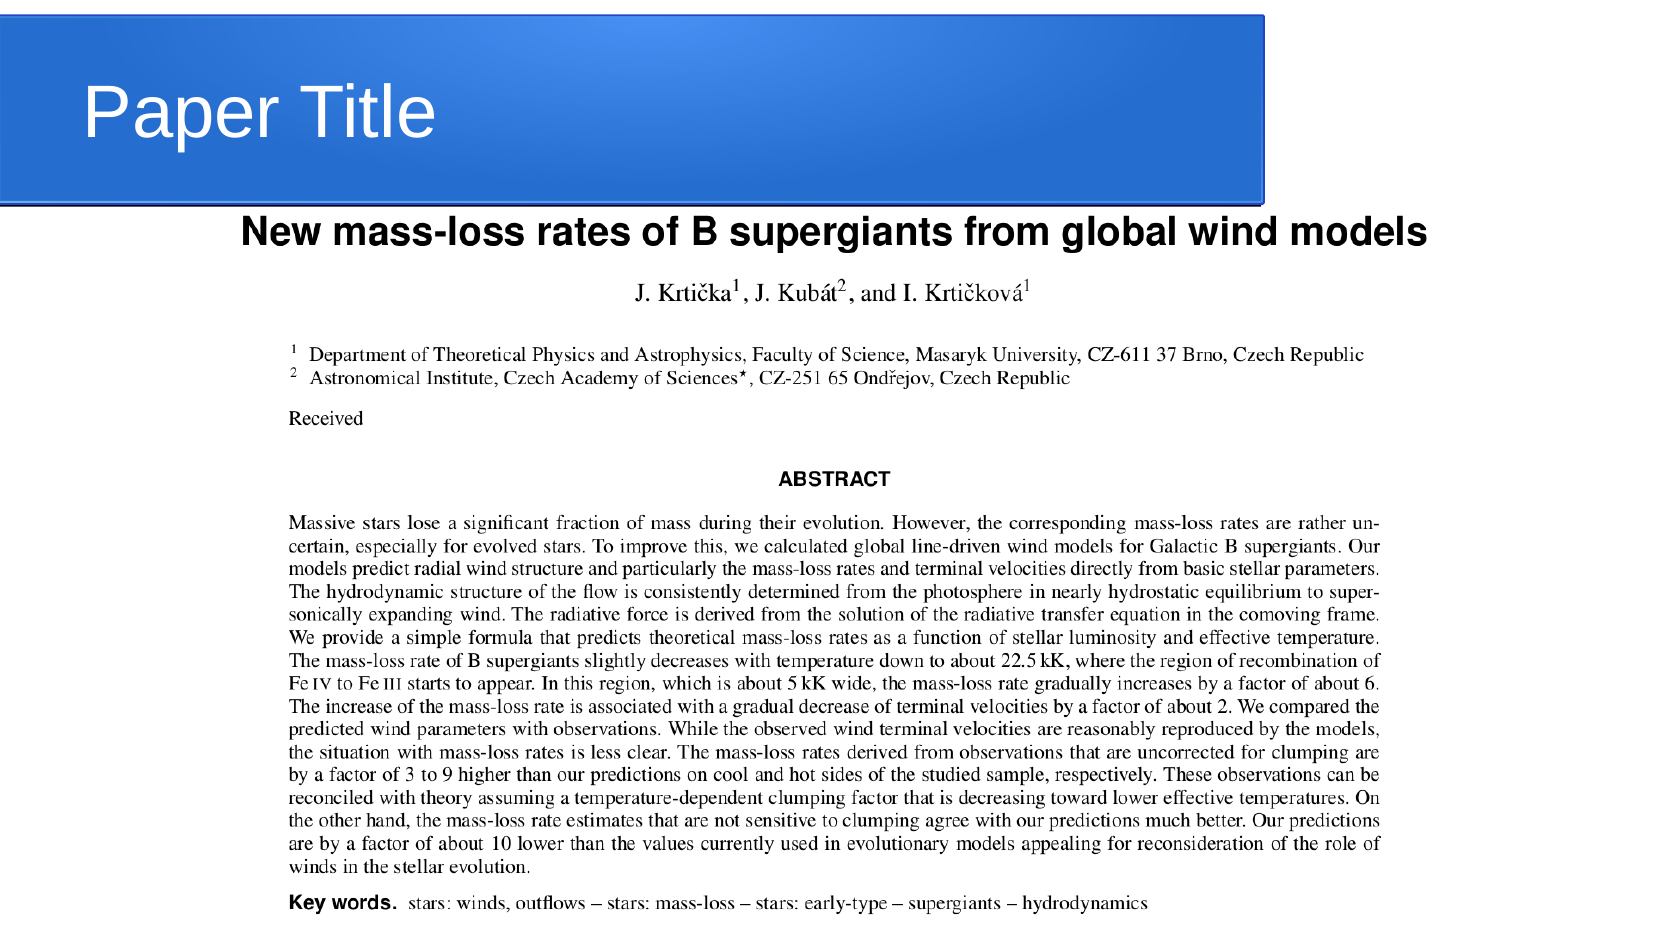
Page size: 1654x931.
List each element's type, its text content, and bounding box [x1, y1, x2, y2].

picture [240, 209, 1439, 931]
title Paper Title [82, 35, 1235, 189]
